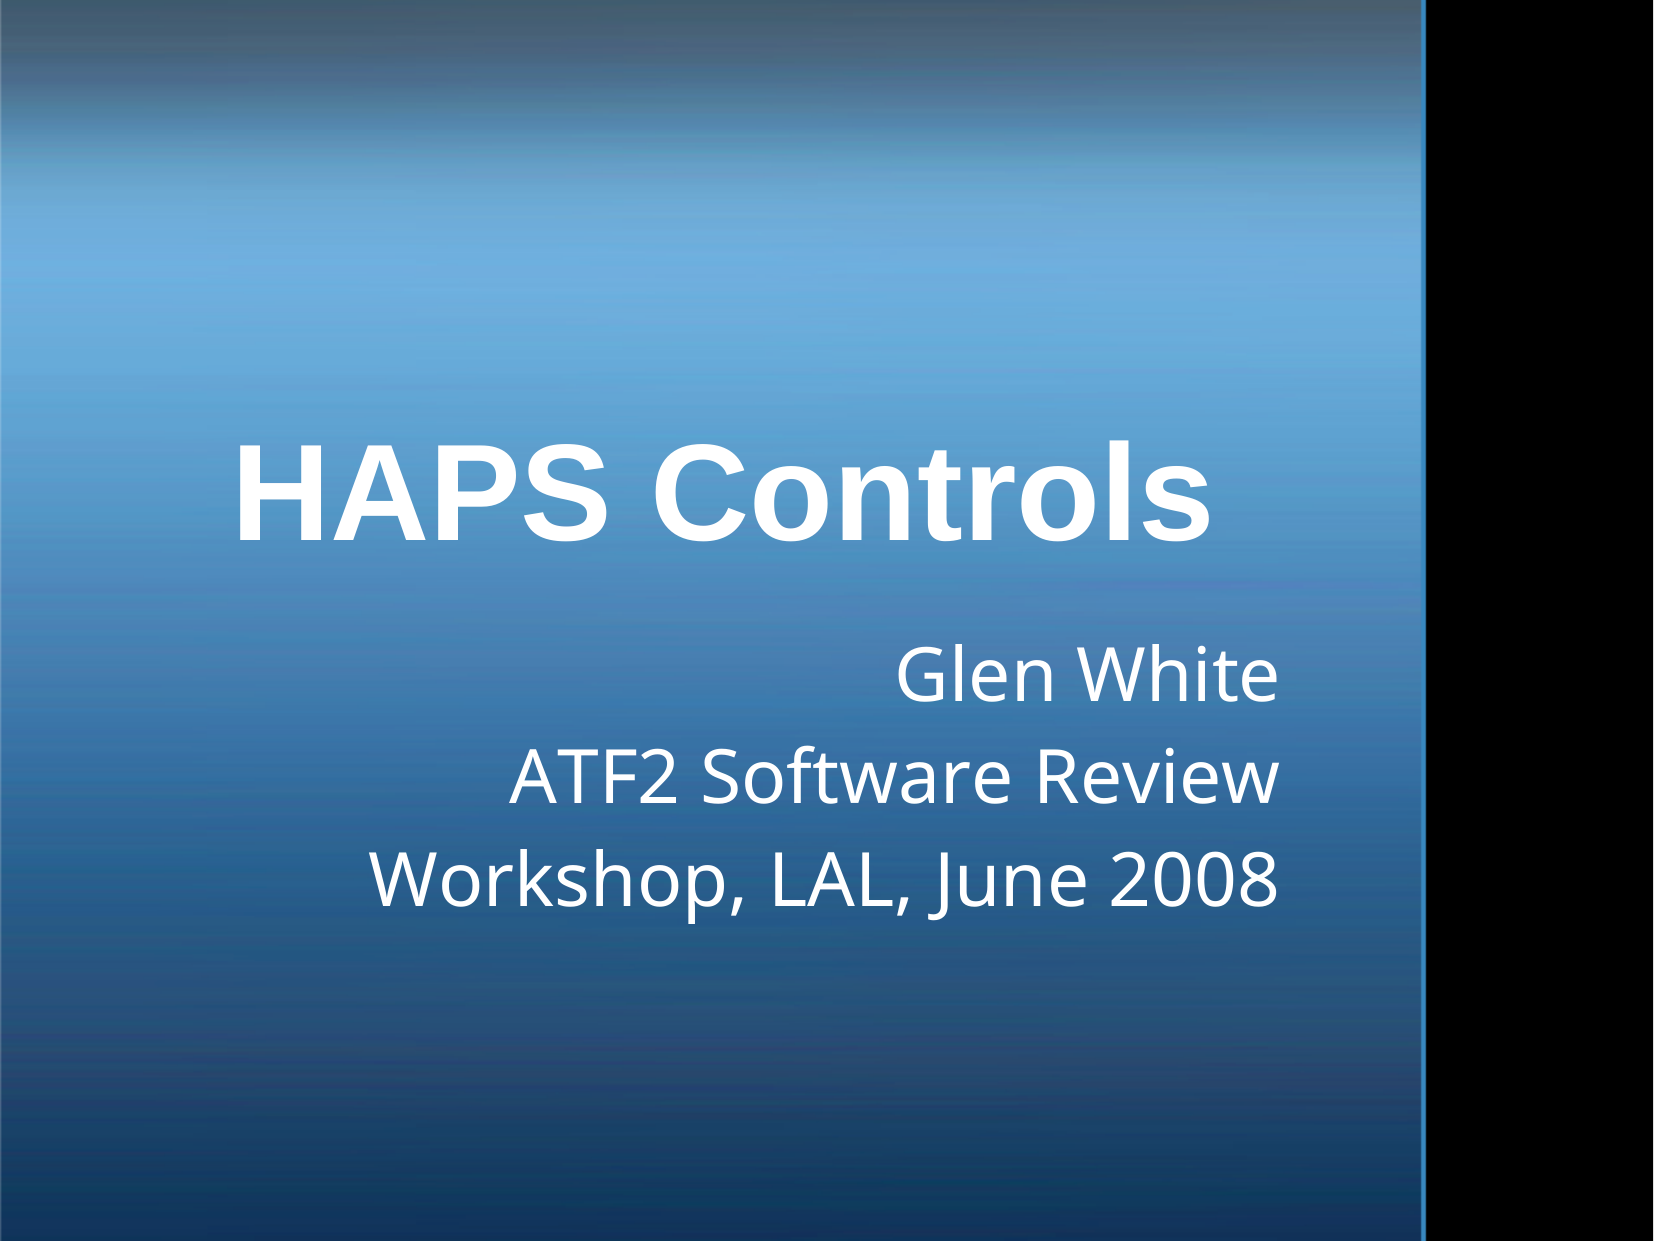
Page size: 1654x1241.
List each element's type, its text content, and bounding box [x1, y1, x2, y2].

picture [0, 0, 1654, 1241]
title HAPS Controls [0, 388, 1448, 597]
title Glen White ATF2 Software Review Workshop, LAL, June 2008 [337, 600, 1282, 950]
